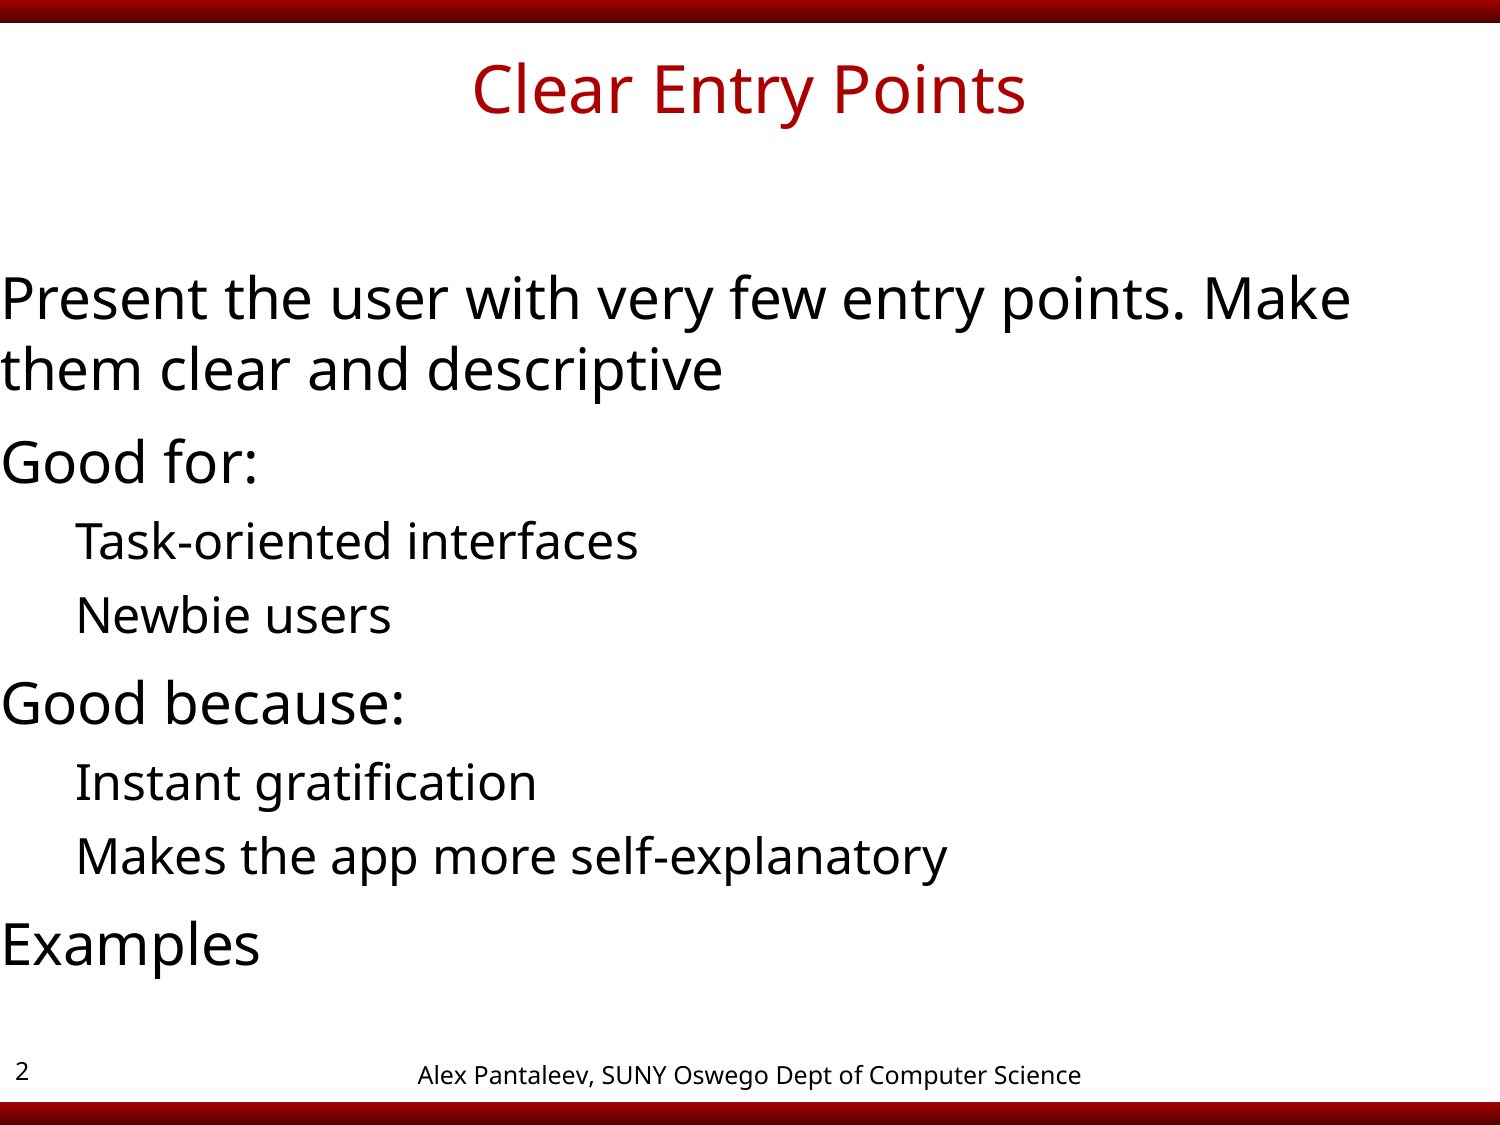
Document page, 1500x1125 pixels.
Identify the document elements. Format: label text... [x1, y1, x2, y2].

title Clear Entry Points [0, 24, 1500, 150]
list Present the user with very few entry points. Make them clear and descriptive Good for: Task-oriented interfaces Newbie users Good because: Instant gratification Makes the app more self-explanatory Examples [0, 262, 1476, 1125]
